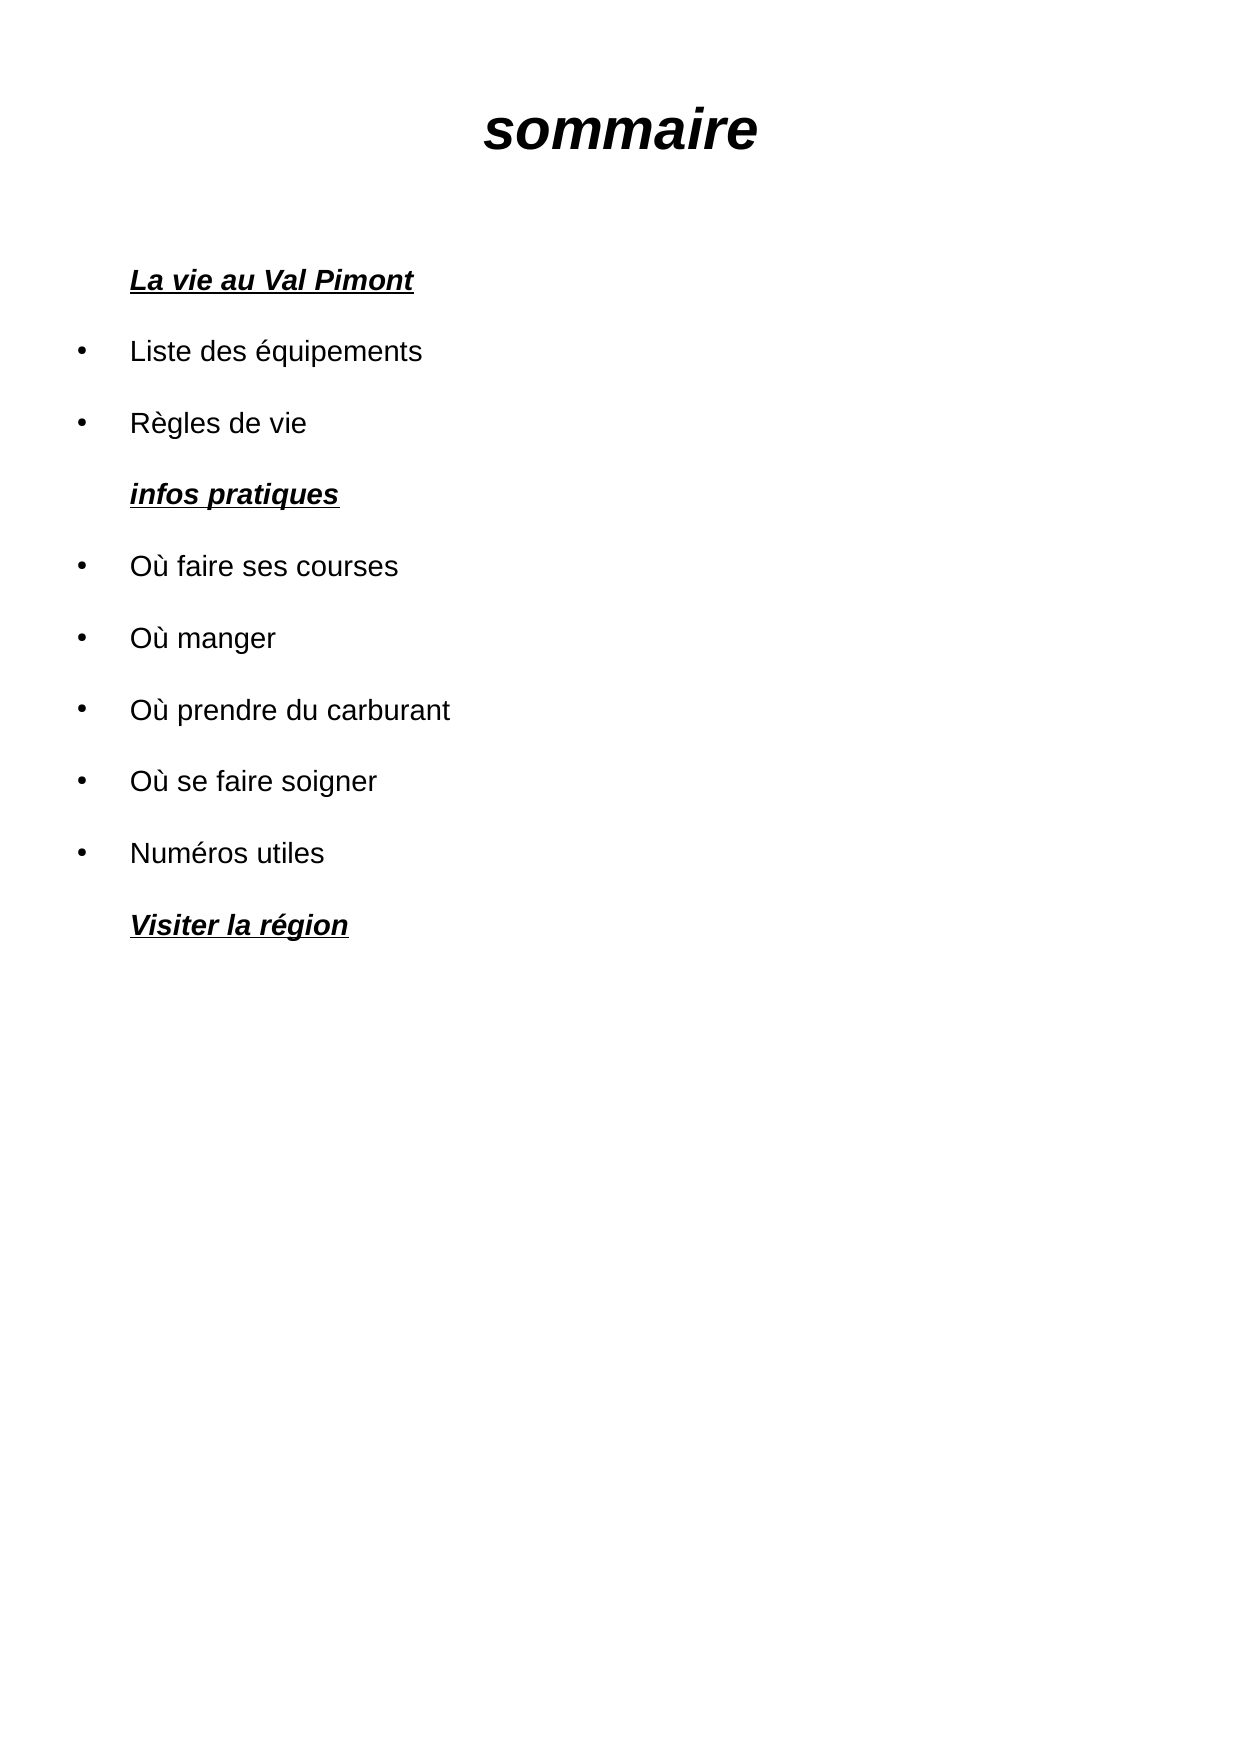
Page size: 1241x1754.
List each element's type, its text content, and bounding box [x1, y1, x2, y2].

title sommaire [115, 74, 1127, 185]
list La vie au Val Pimont Liste des équipements Règles de vie infos pratiques Où faire ses courses Où manger Où prendre du carburant Où se faire soigner Numéros utiles Visiter la région [59, 192, 1182, 1608]
